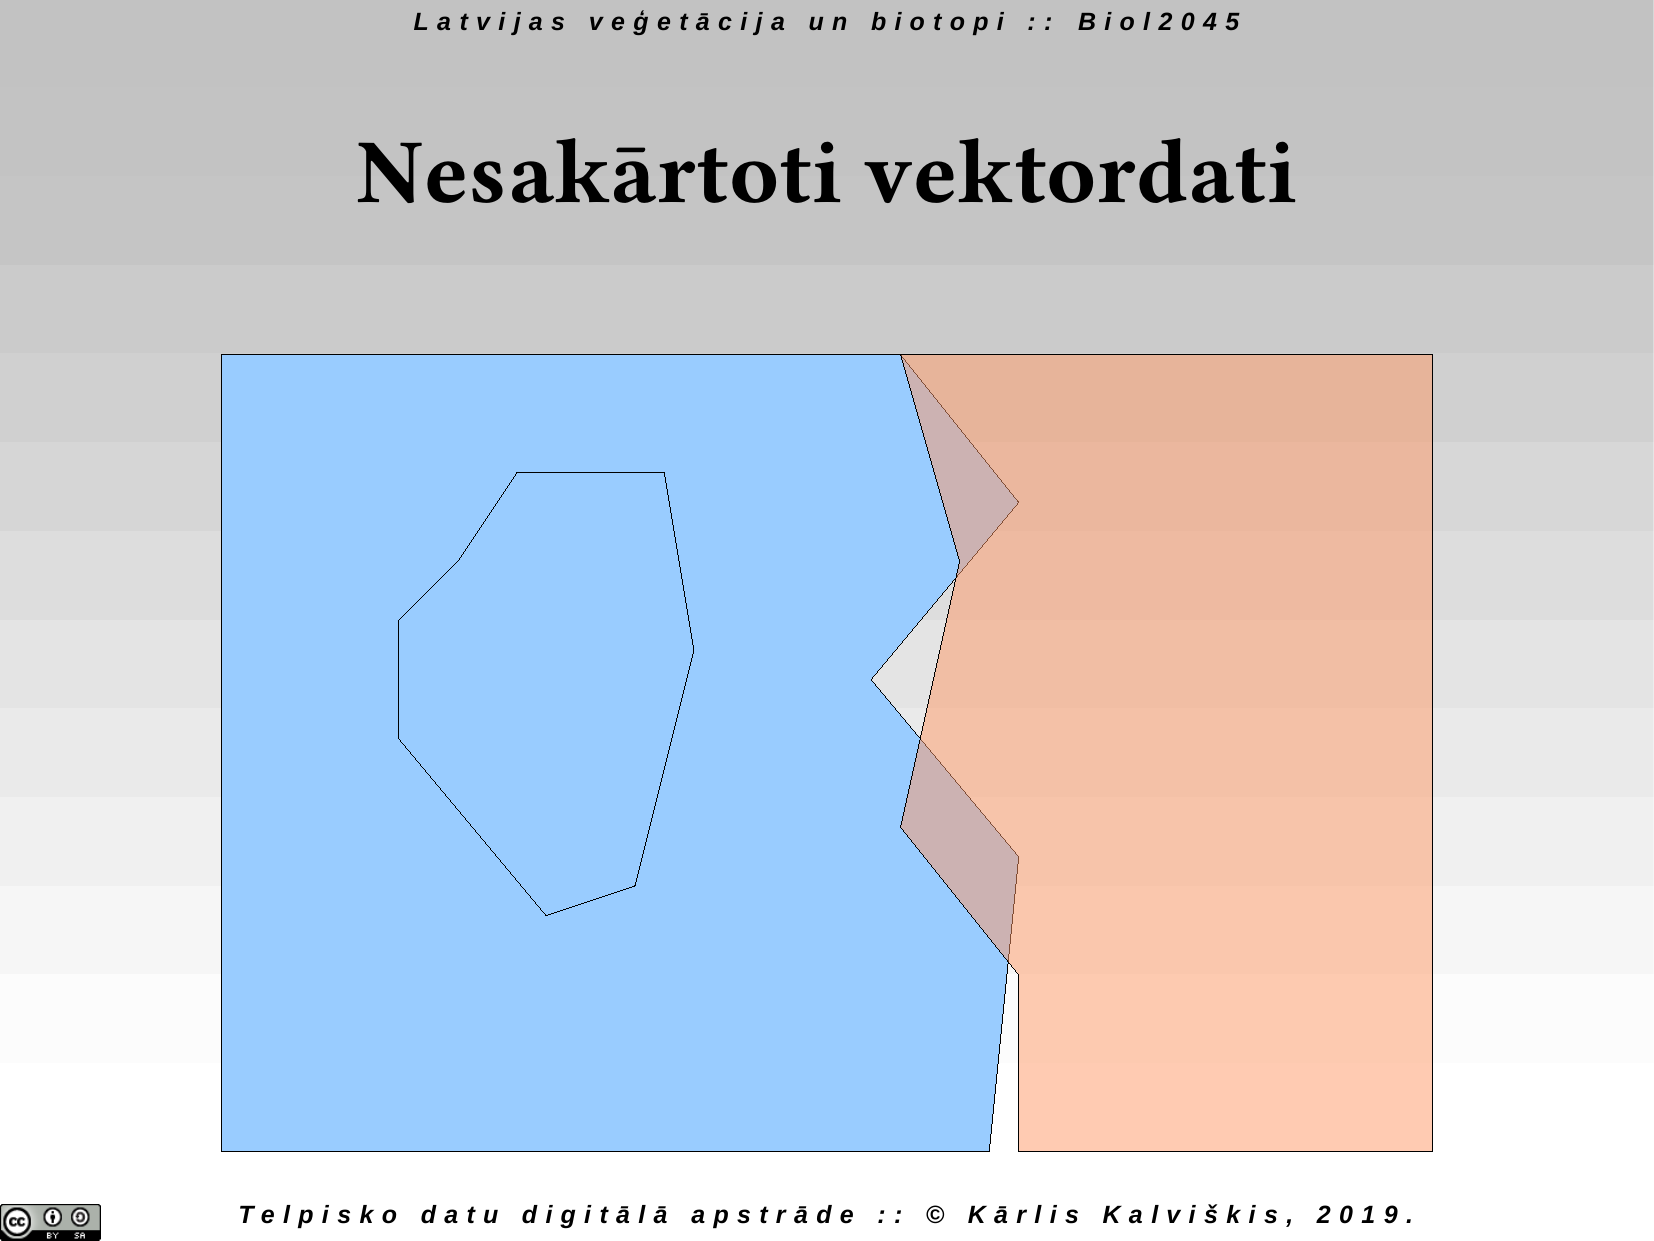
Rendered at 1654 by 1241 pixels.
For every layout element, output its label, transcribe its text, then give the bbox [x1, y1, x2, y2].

title Nesakārtoti vektordati [29, 49, 1625, 296]
text_box [221, 354, 1433, 1152]
picture [0, 0, 1654, 1241]
